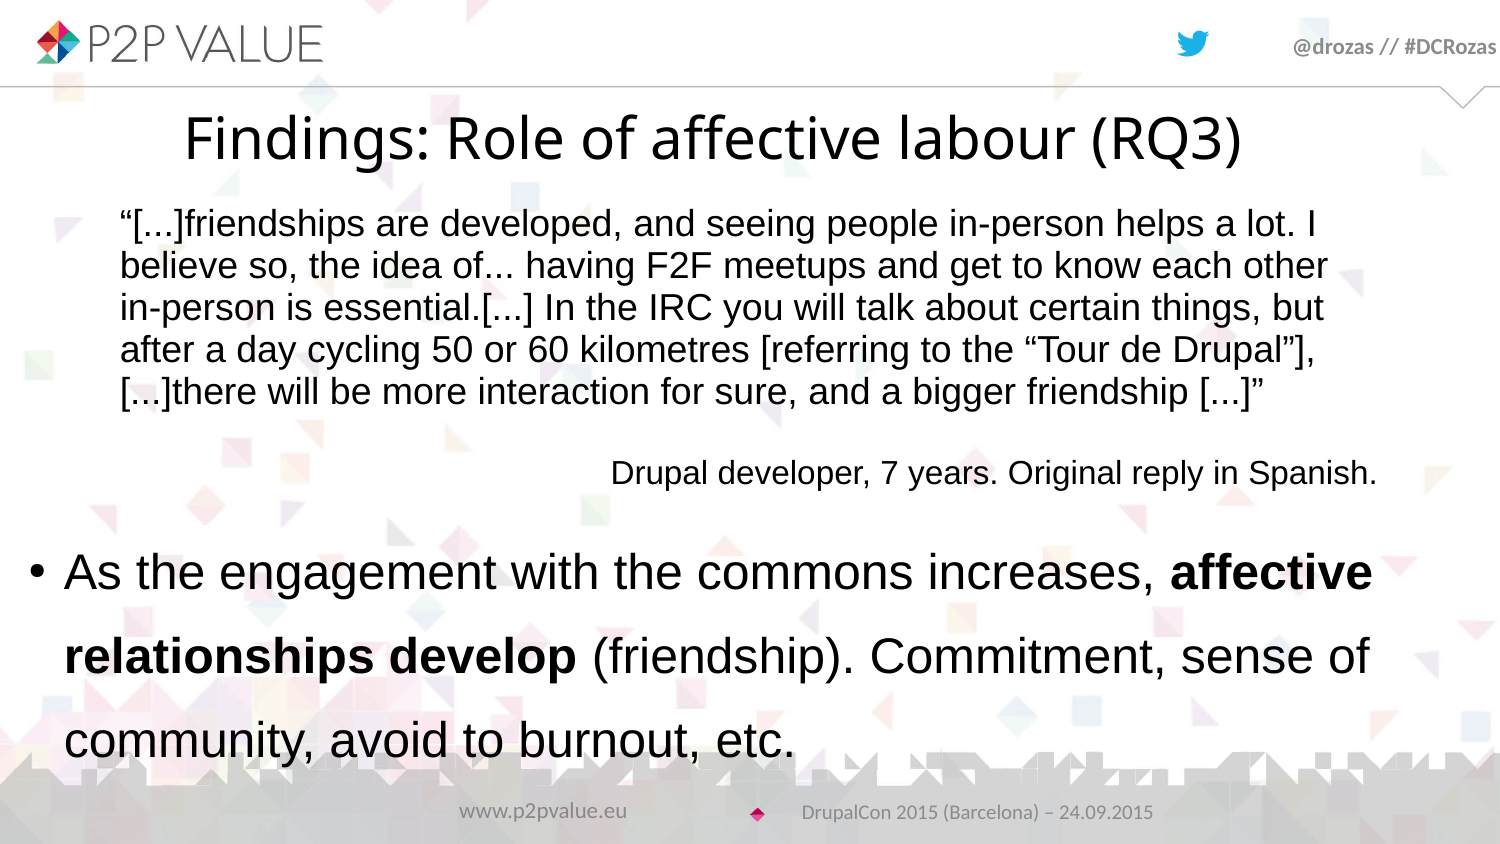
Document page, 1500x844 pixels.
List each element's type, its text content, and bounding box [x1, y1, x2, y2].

title Findings: Role of affective labour (RQ3) [60, 92, 1366, 181]
text_box @drozas // #DCRozas [1170, 15, 1500, 76]
text_box DrupalCon 2015 (Barcelona) – 24.09.2015 [788, 788, 1481, 834]
text_box www.p2pvalue.eu [453, 789, 672, 829]
text_box “[...]friendships are developed, and seeing people in-person helps a lot. I believe so, the idea of... having F2F meetups and get to know each other in-person is essential.[...] In the IRC you will talk about certain things, but after a day cycling 50 or 60 kilometres [referring to the “Tour de Drupal”],[...]there will be more interaction for sure, and a bigger friendship [...]” Drupal developer, 7 years. Original reply in Spanish. [105, 195, 1394, 510]
text_box As the engagement with the commons increases, affective relationships develop (friendship). Commitment, sense of community, avoid to burnout, etc. [15, 510, 1496, 844]
picture [0, 0, 1500, 844]
